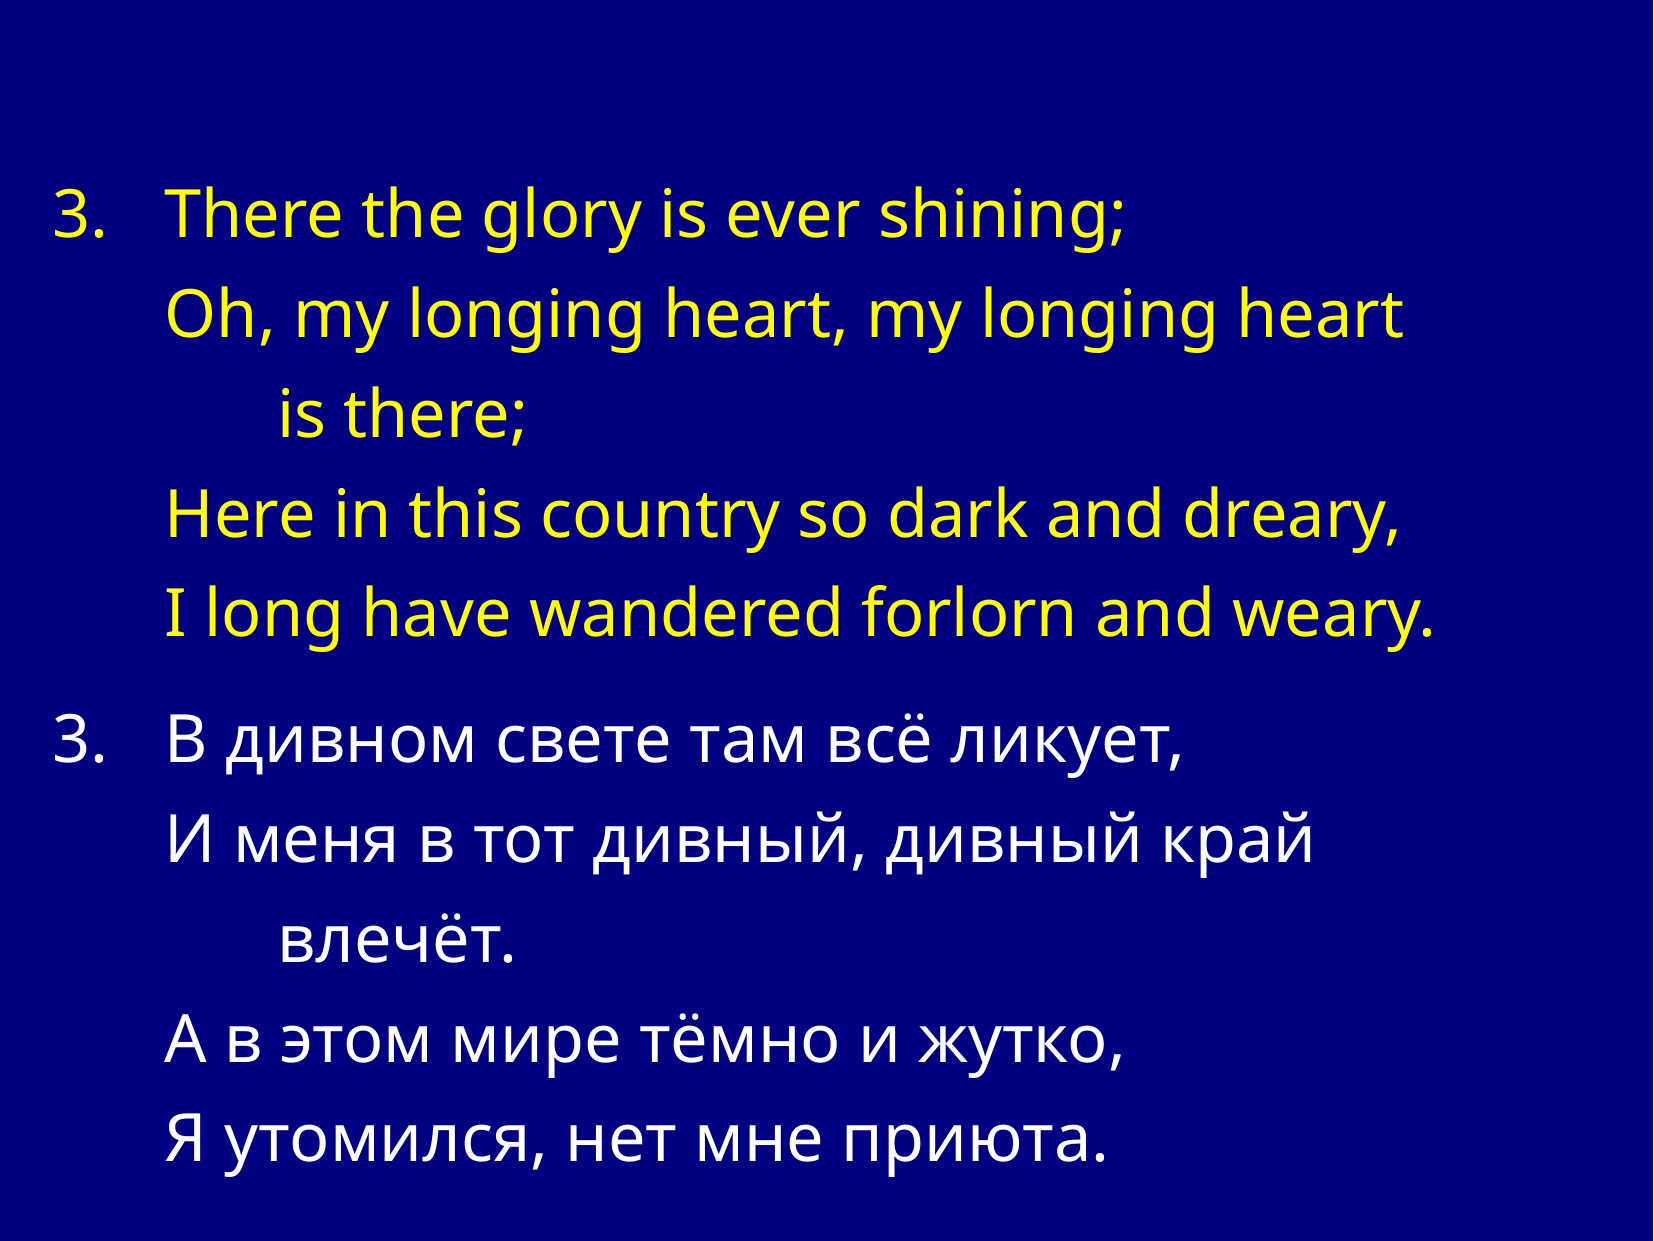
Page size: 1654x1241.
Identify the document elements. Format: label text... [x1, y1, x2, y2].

text_box 3. В дивном свете там всё ликует, И меня в тот дивный, дивный край влечёт. А в этом мире тёмно и жутко, Я утомился, нет мне приюта. [37, 675, 1653, 1163]
text_box 3. There the glory is ever shining; Oh, my longing heart, my longing heart is there; Here in this country so dark and dreary, I long have wandered forlorn and weary. [37, 150, 1653, 638]
